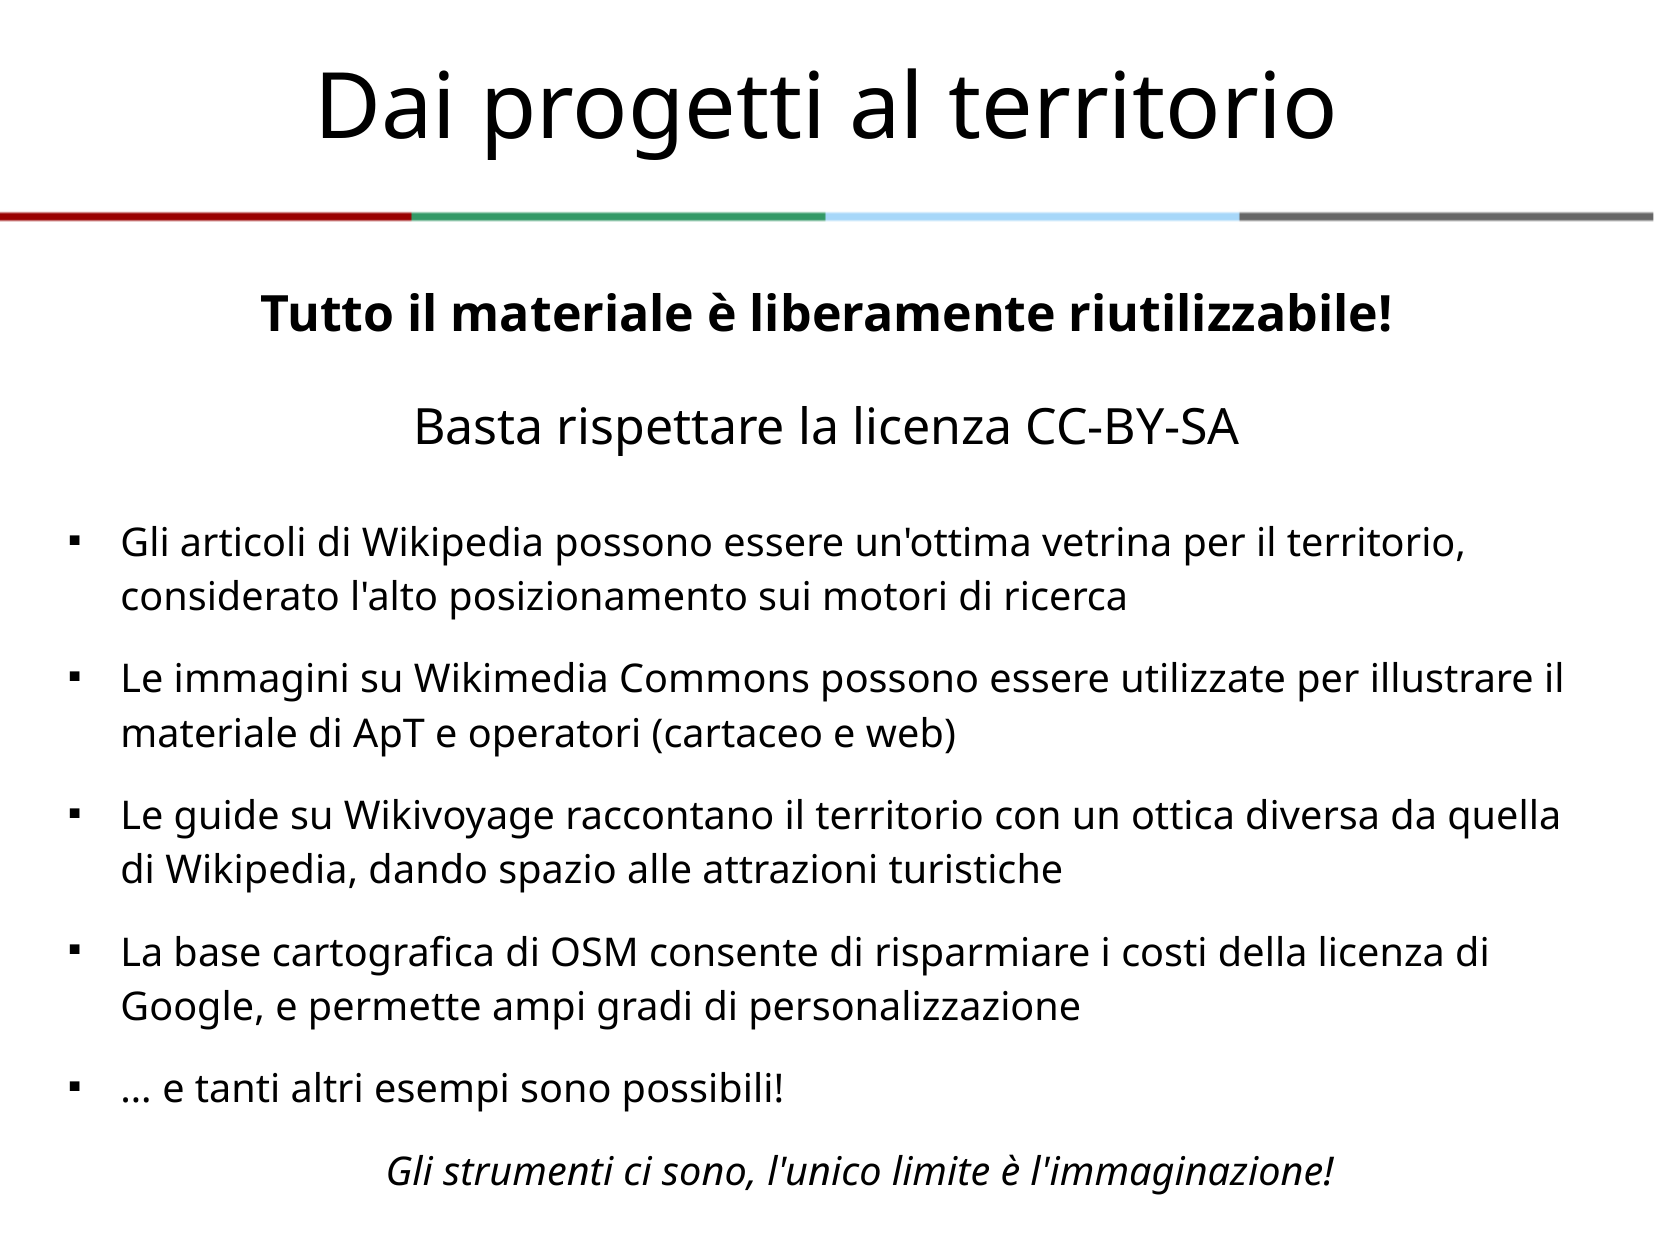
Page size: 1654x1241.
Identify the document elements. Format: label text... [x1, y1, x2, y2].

title Dai progetti al territorio [82, 0, 1571, 200]
list Gli articoli di Wikipedia possono essere un'ottima vetrina per il territorio, considerato l'alto posizionamento sui motori di ricerca Le immagini su Wikimedia Commons possono essere utilizzate per illustrare il materiale di ApT e operatori (cartaceo e web) Le guide su Wikivoyage raccontano il territorio con un ottica diversa da quella di Wikipedia, dando spazio alle attrazioni turistiche La base cartografica di OSM consente di risparmiare i costi della licenza di Google, e permette ampi gradi di personalizzazione … e tanti altri esempi sono possibili! Gli strumenti ci sono, l'unico limite è l'immaginazione! [53, 513, 1601, 1199]
picture [0, 200, 1654, 235]
list Tutto il materiale è liberamente riutilizzabile! Basta rispettare la licenza CC-BY-SA [53, 277, 1601, 473]
